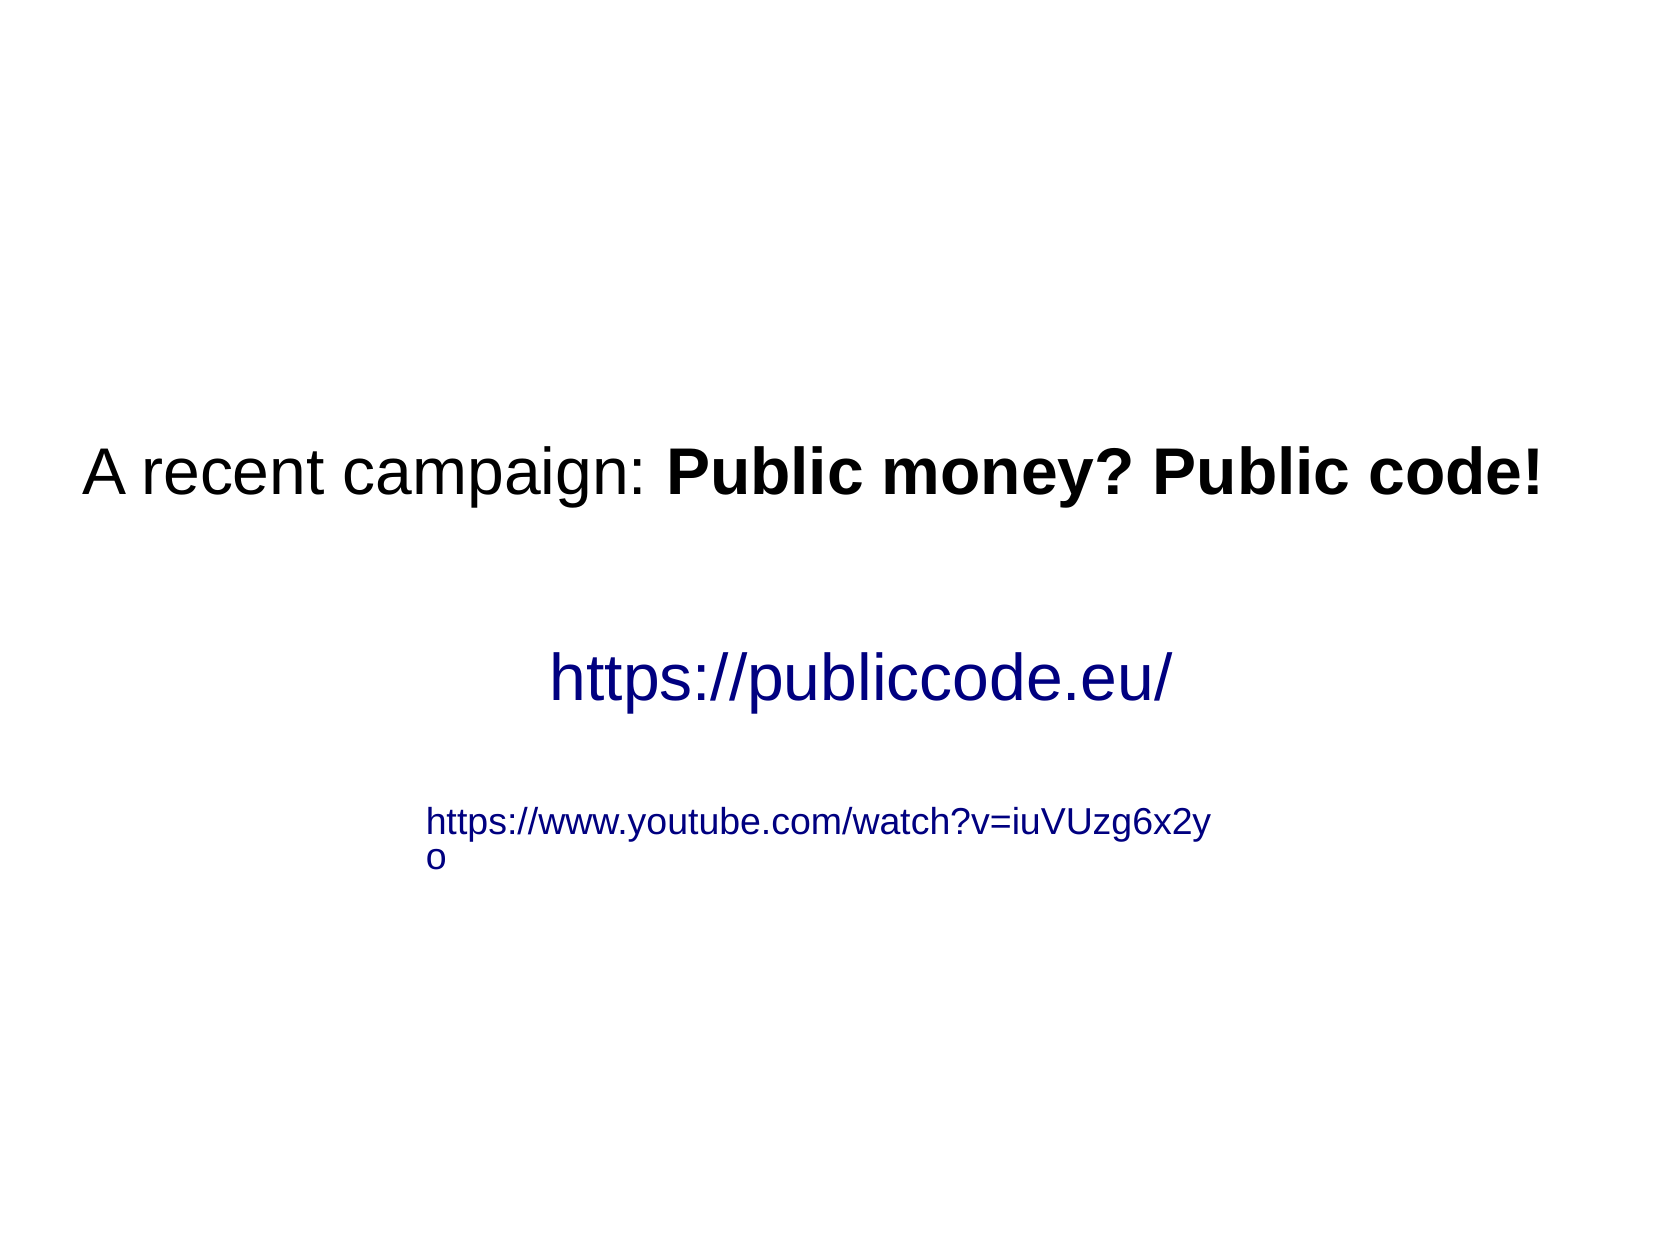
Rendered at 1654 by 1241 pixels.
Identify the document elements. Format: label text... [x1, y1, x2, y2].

text_box https://www.youtube.com/watch?v=iuVUzg6x2yo [411, 793, 1248, 851]
list A recent campaign: Public money? Public code! https://publiccode.eu/ [82, 331, 1571, 717]
